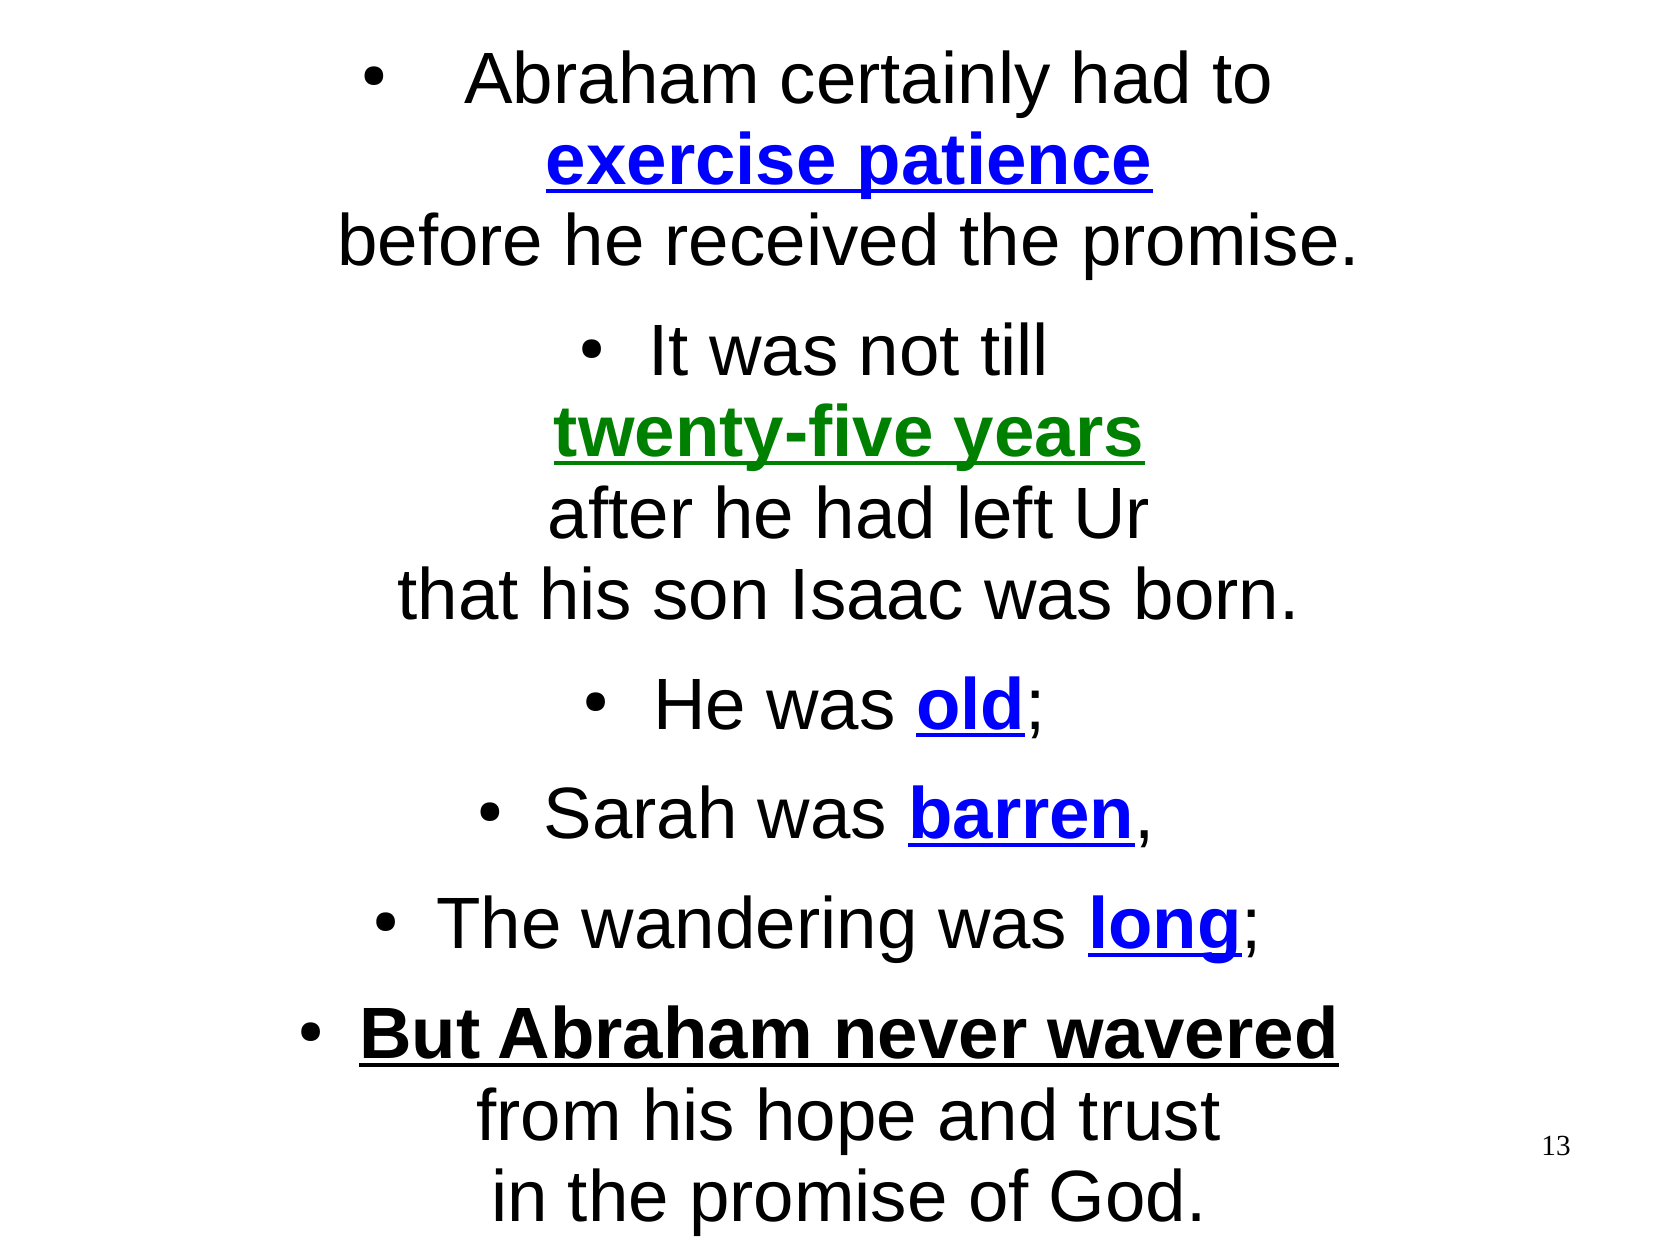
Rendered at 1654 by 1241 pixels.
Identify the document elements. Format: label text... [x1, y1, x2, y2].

list Abraham certainly had to exercise patience before he received the promise. It was not till twenty-five years after he had left Ur that his son Isaac was born. He was old; Sarah was barren, The wandering was long; But Abraham never wavered from his hope and trust in the promise of God. [37, 37, 1613, 1238]
